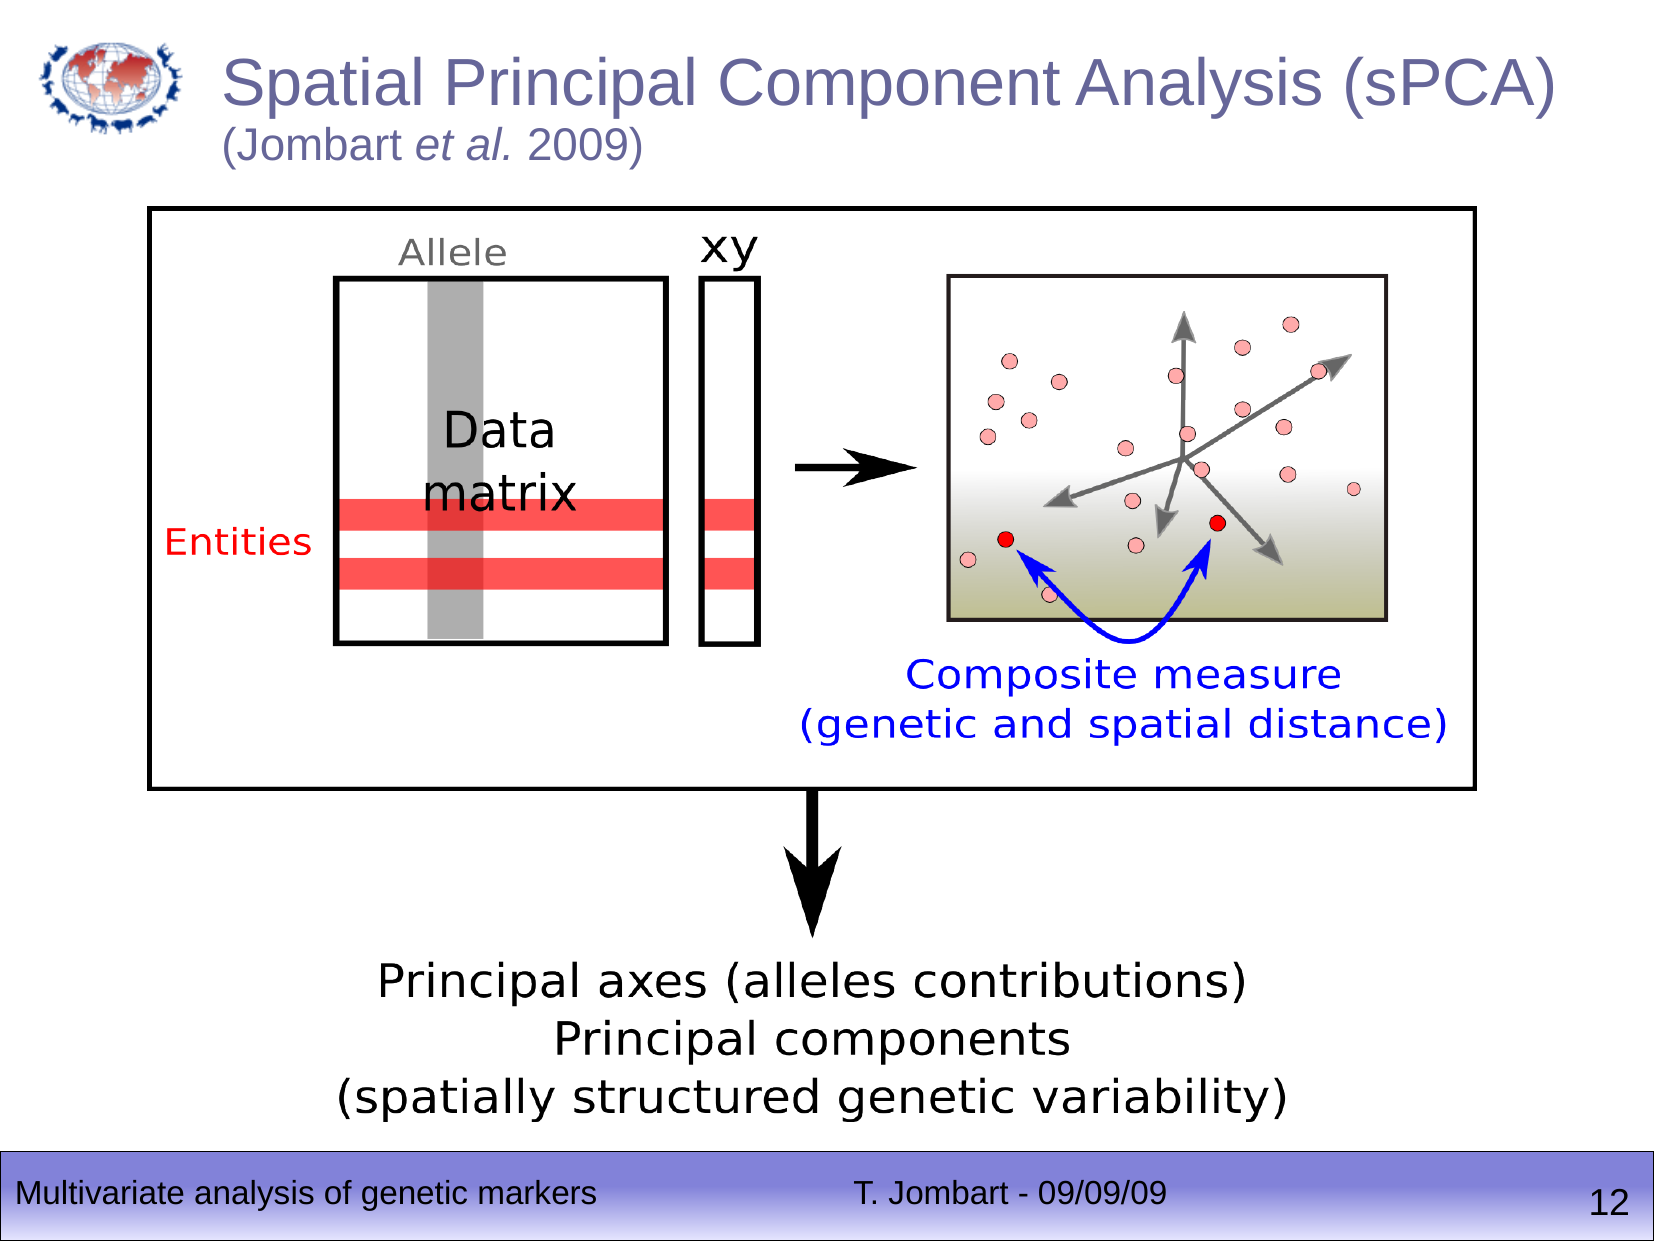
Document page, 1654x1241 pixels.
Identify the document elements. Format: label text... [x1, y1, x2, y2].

text_box T. Jombart - 09/09/09 [838, 1167, 1202, 1225]
text_box Multivariate analysis of genetic markers [0, 1167, 614, 1220]
picture [147, 206, 1477, 1123]
text_box 12 [1573, 1174, 1654, 1232]
picture [25, 29, 186, 144]
text_box Spatial Principal Component Analysis (sPCA) (Jombart et al. 2009) [206, 37, 1654, 179]
text_box [0, 1151, 1654, 1241]
